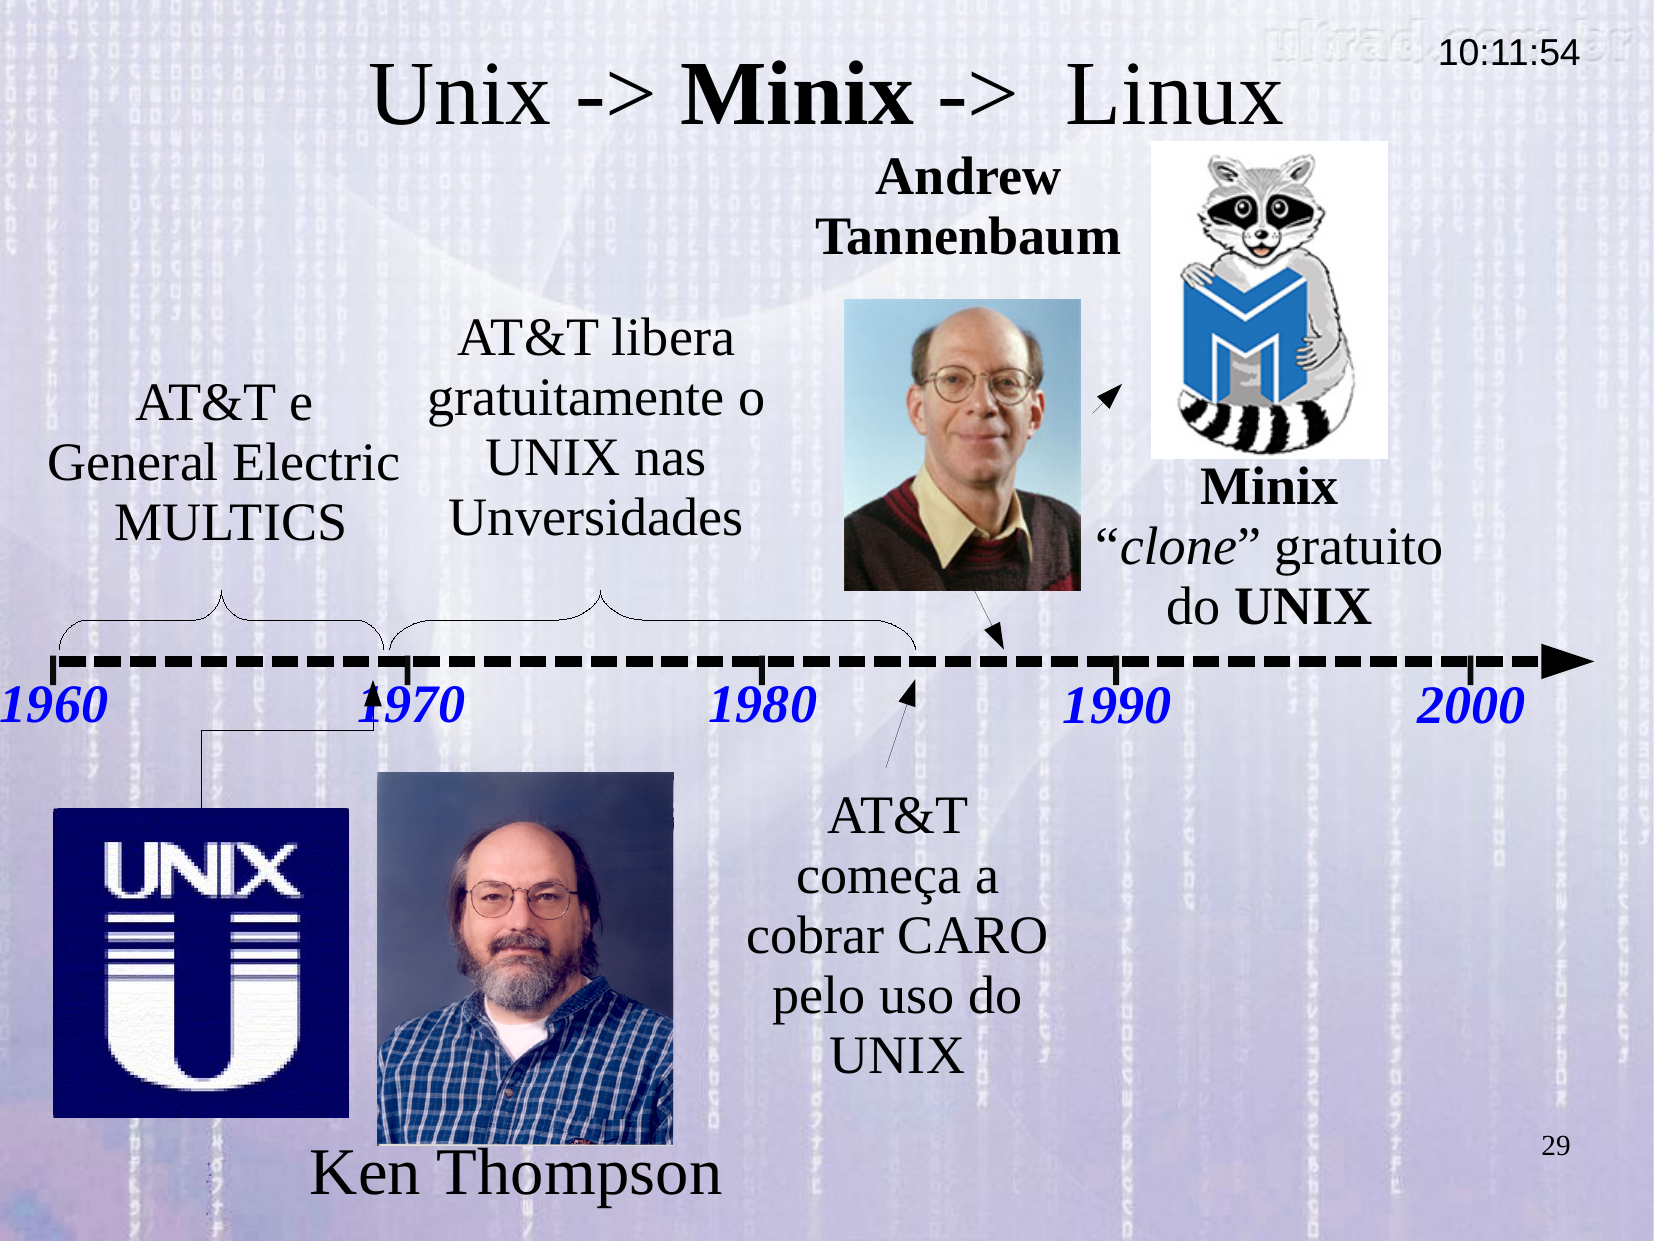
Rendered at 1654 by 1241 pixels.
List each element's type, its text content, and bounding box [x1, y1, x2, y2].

text_box Ken Thompson [295, 1127, 747, 1231]
text_box 2000 [1402, 667, 1560, 753]
text_box AT&T e General Electric MULTICS [17, 364, 389, 577]
text_box 1980 [693, 667, 851, 753]
text_box AT&T libera gratuitamente o UNIX nas Unversidades [389, 300, 804, 577]
text_box 10:53:36 [1423, 23, 1631, 94]
picture [0, 0, 1654, 1241]
text_box 1960 [0, 667, 142, 753]
text_box AT&T começa a cobrar CARO pelo uso do UNIX [726, 778, 1069, 1121]
text_box 1990 [1048, 667, 1205, 753]
text_box Andrew Tannenbaum [797, 138, 1140, 296]
text_box Unix -> Minix -> Linux [29, 35, 1625, 171]
text_box 1970 [342, 667, 500, 753]
text_box Minix “clone” gratuito do UNIX [1062, 448, 1477, 671]
